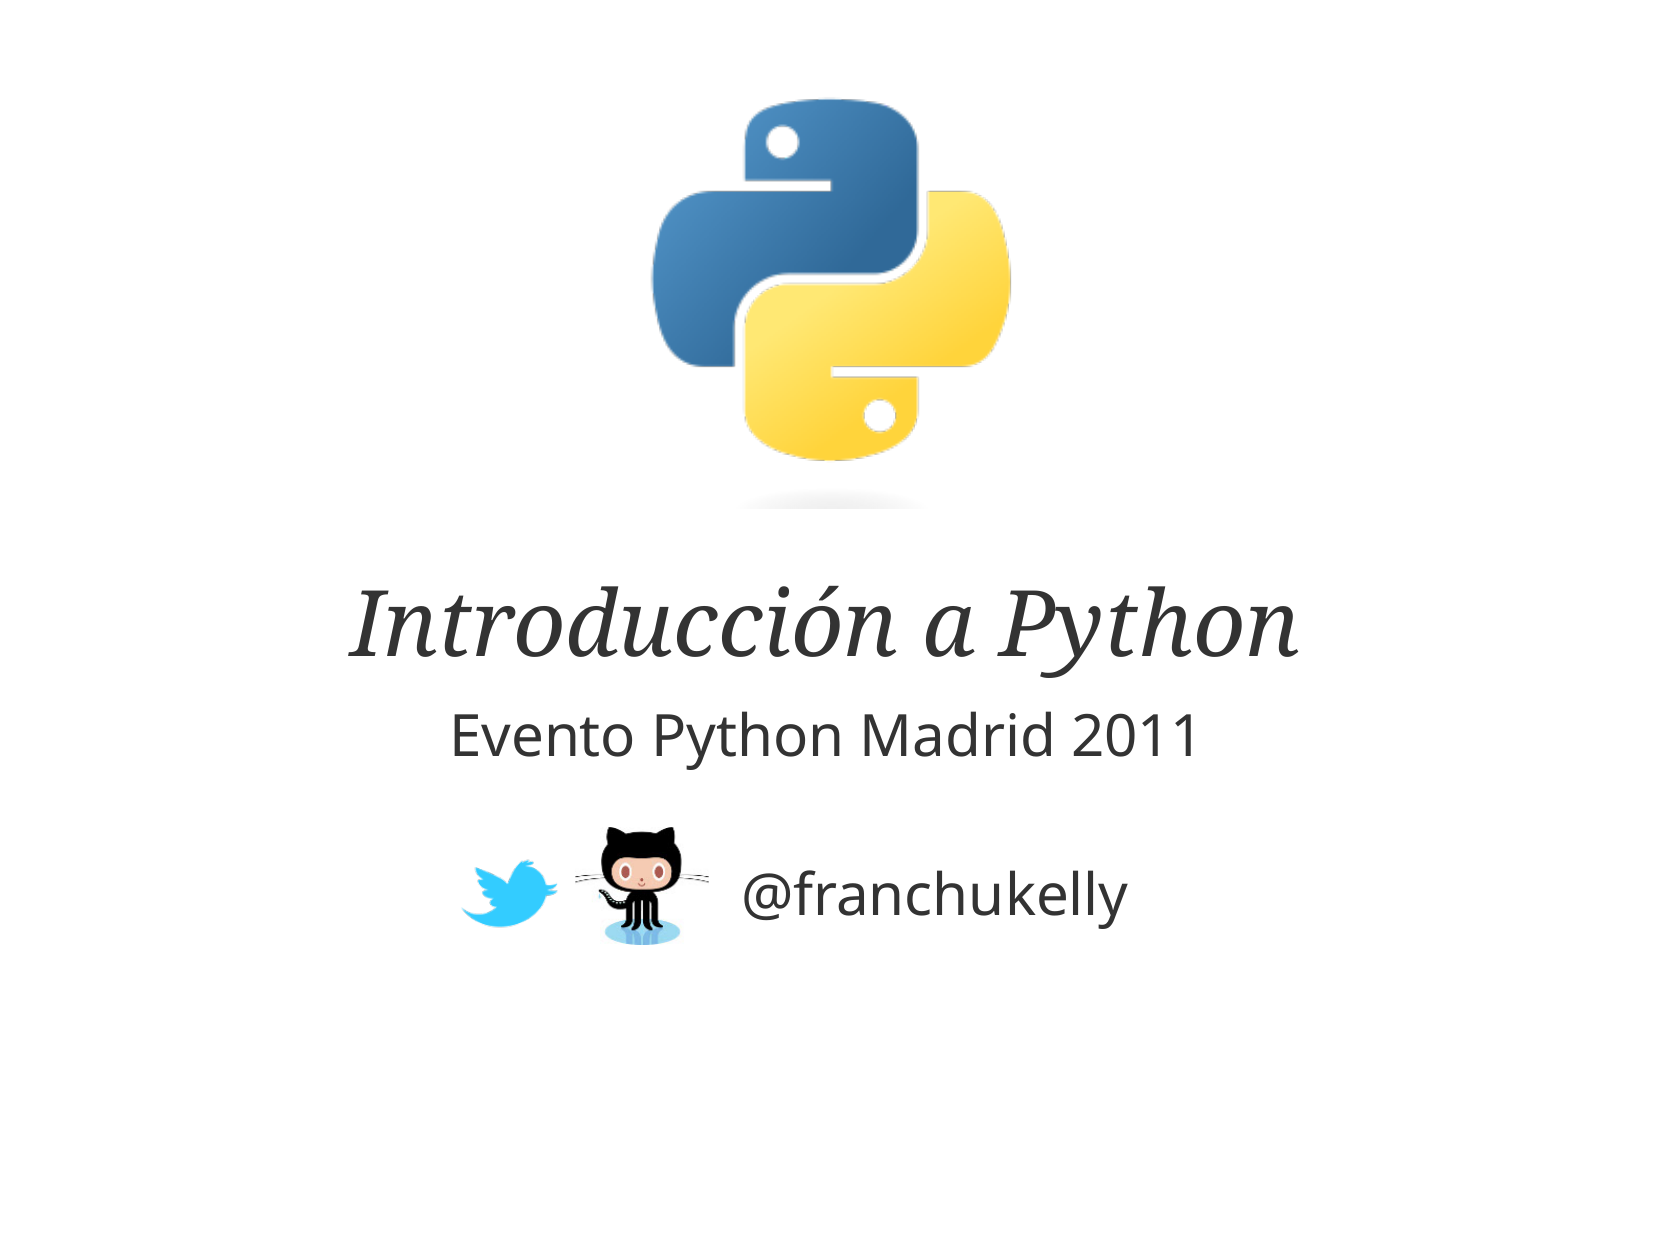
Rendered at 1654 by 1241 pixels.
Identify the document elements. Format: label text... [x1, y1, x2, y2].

text_box Introducción a Python [0, 561, 1654, 681]
picture [442, 826, 709, 961]
text_box Evento Python Madrid 2011 [0, 692, 1654, 775]
text_box @franchukelly [726, 851, 1170, 935]
picture [635, 50, 1032, 509]
